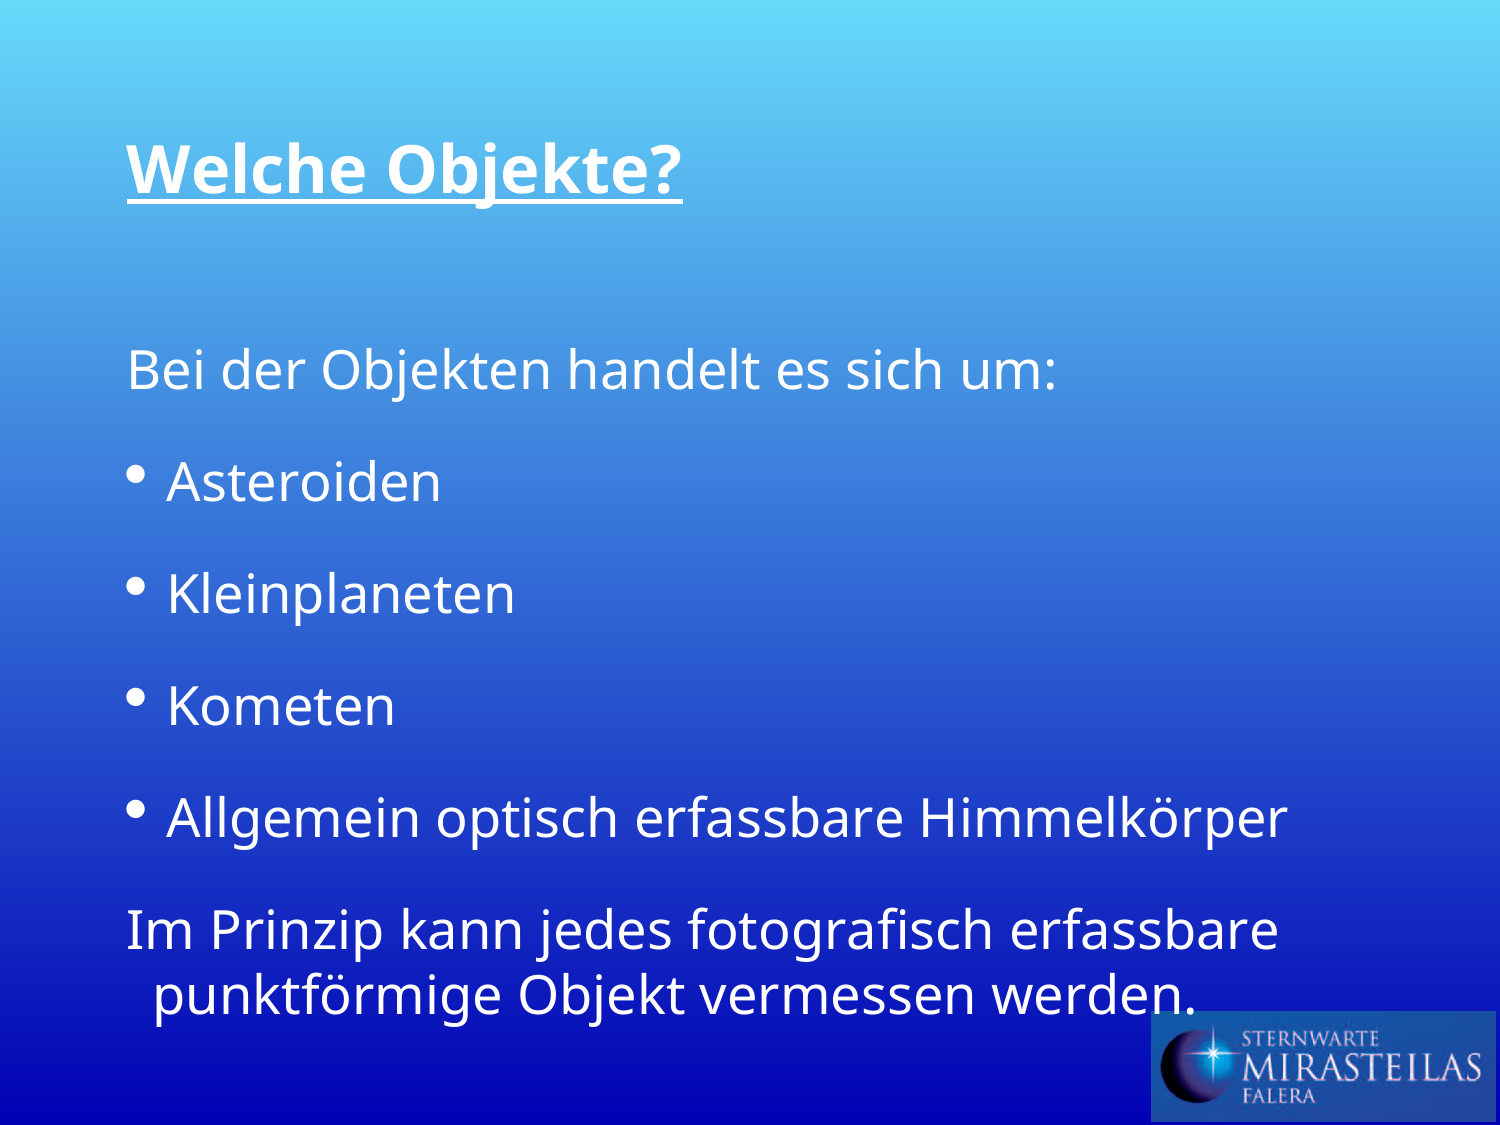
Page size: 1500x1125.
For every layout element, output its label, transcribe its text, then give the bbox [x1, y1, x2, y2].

text_box Welche Objekte? Bei der Objekten handelt es sich um: Asteroiden Kleinplaneten Kometen Allgemein optisch erfassbare Himmelkörper Im Prinzip kann jedes fotografisch erfassbare punktförmige Objekt vermessen werden. [94, 119, 1430, 746]
picture [1151, 1011, 1496, 1122]
